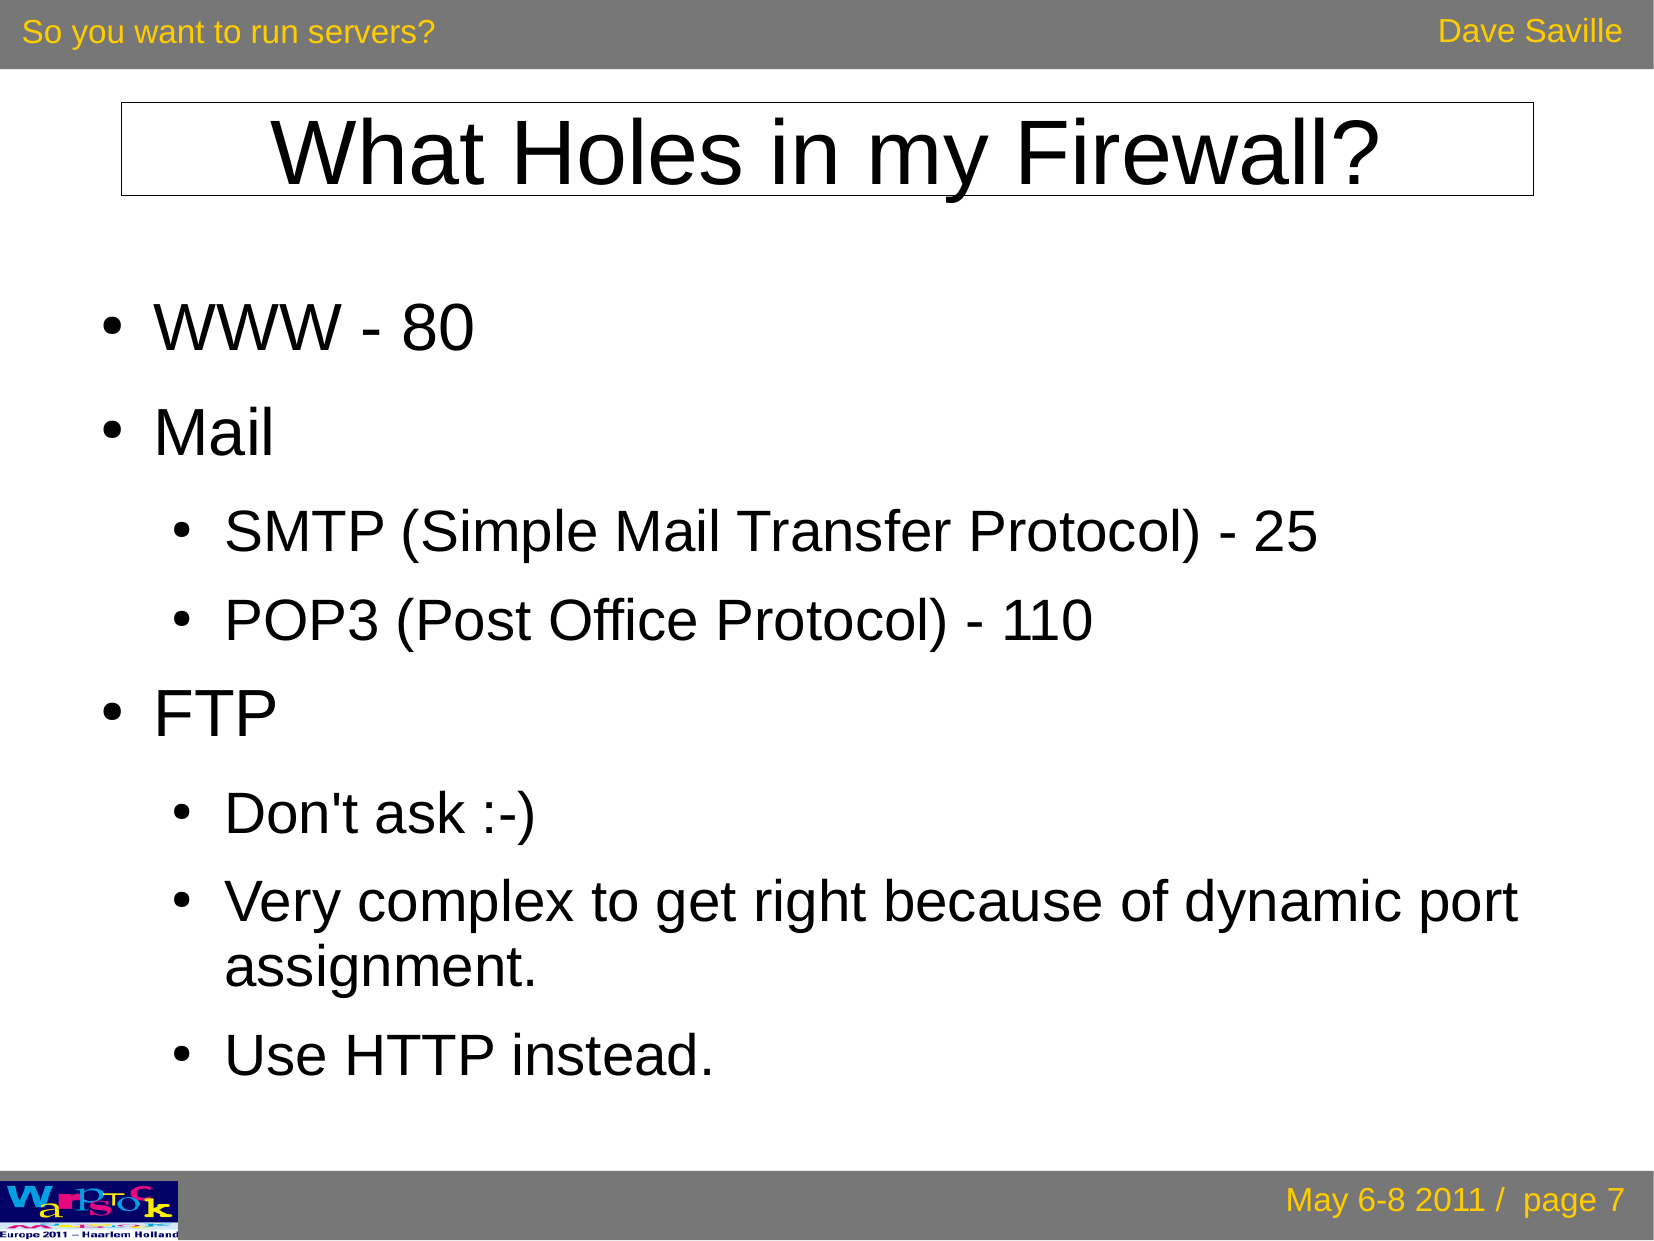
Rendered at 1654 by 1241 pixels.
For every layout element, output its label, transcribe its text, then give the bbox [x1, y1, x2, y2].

picture [0, 1181, 178, 1241]
title What Holes in my Firewall? [82, 30, 1571, 276]
list WWW - 80 Mail SMTP (Simple Mail Transfer Protocol) - 25 POP3 (Post Office Protocol) - 110 FTP Don't ask :-) Very complex to get right because of dynamic port assignment. Use HTTP instead. [82, 290, 1571, 1109]
